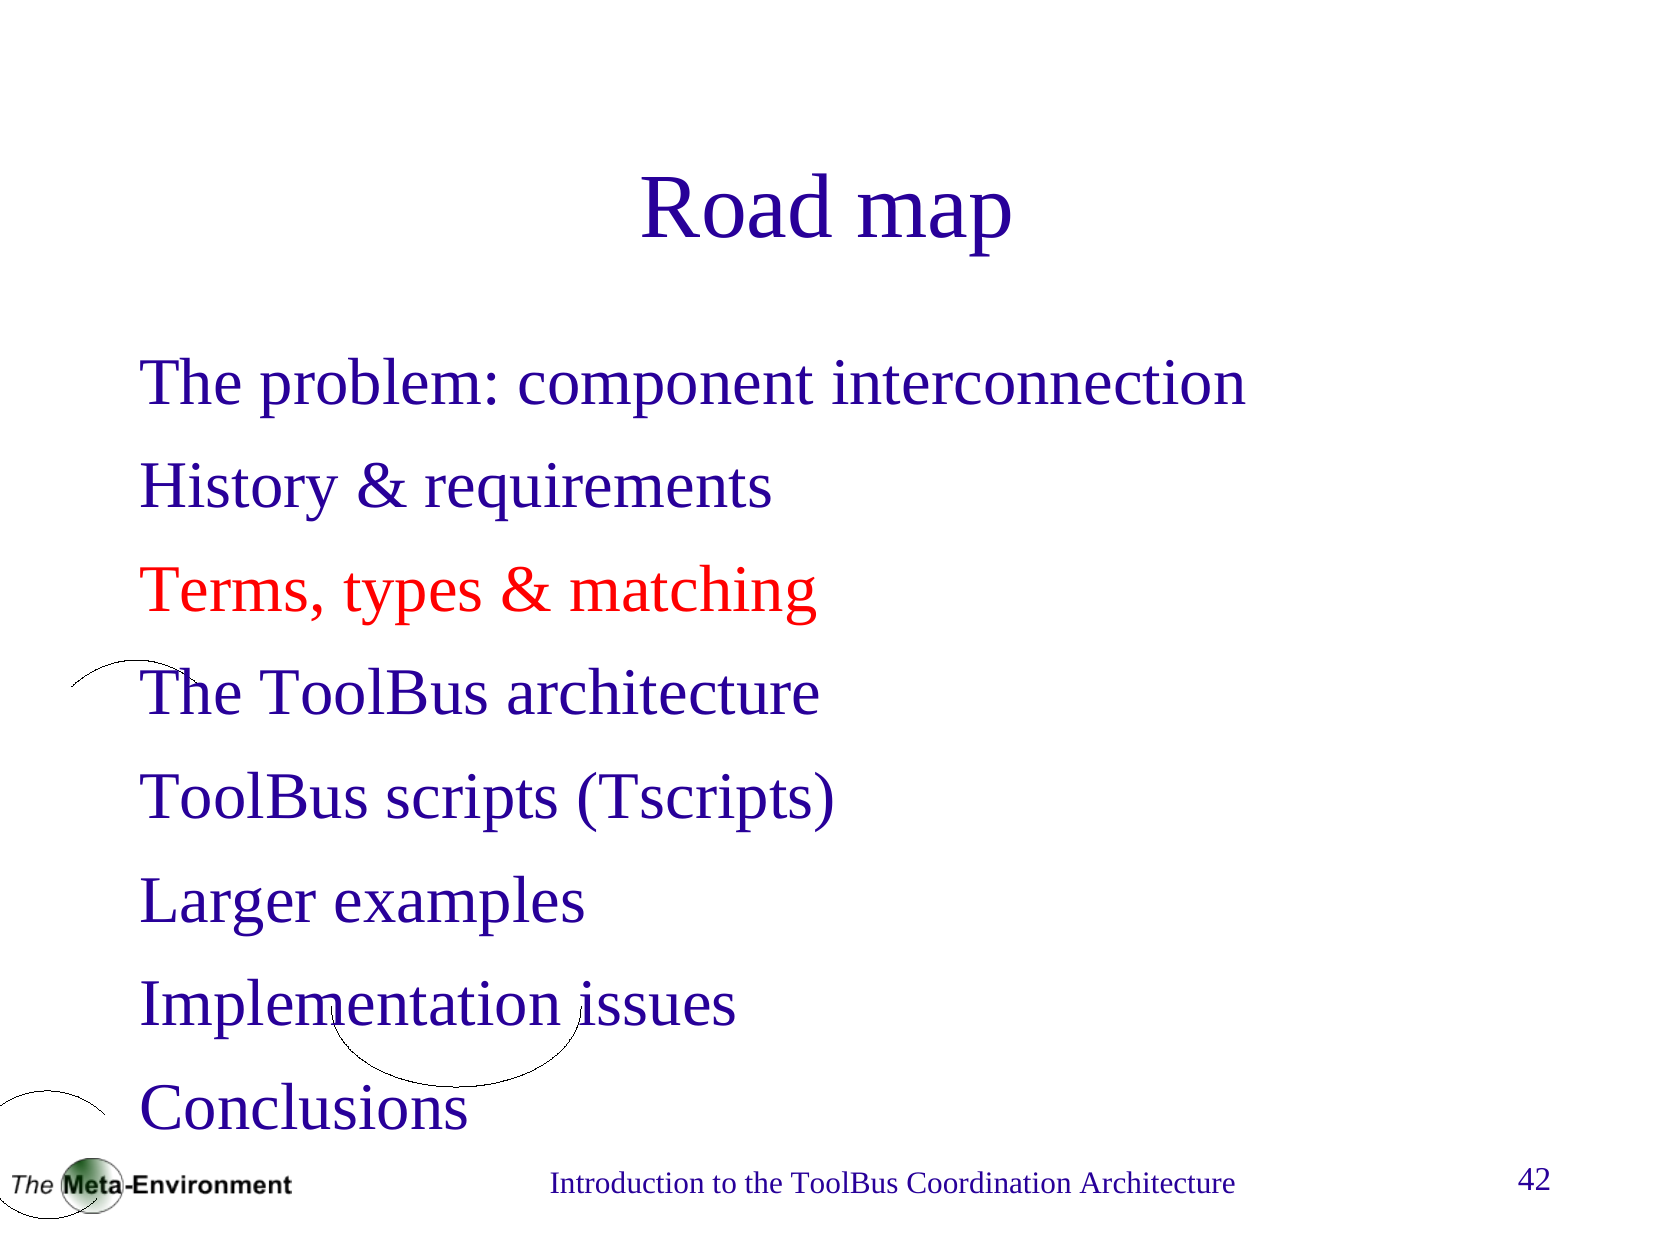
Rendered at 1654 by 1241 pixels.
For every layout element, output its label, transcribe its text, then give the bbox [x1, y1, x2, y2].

picture [12, 1158, 292, 1214]
list The problem: component interconnection History & requirements Terms, types & matching The ToolBus architecture ToolBus scripts (Tscripts) Larger examples Implementation issues Conclusions [121, 344, 1534, 1144]
title Road map [121, 102, 1534, 311]
